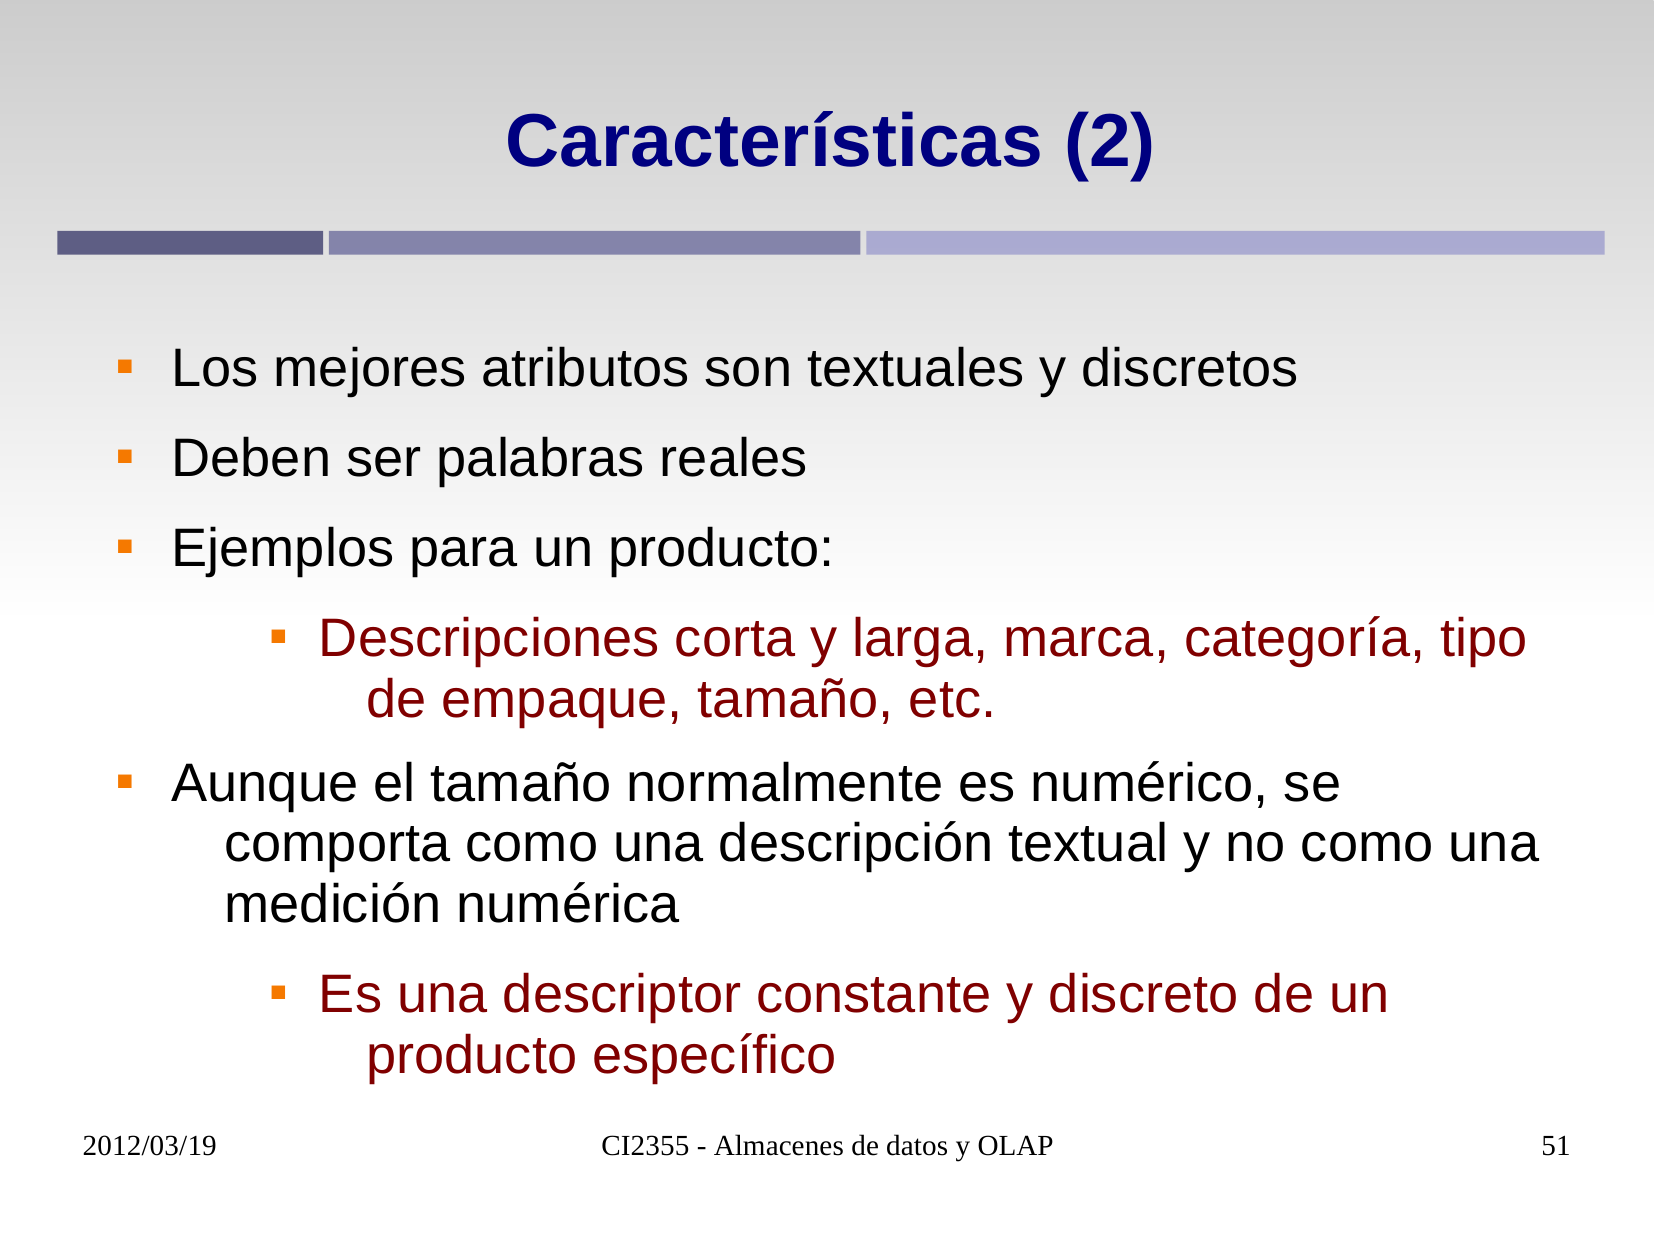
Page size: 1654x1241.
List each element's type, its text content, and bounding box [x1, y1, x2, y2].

title Características (2) [86, 55, 1576, 226]
list Los mejores atributos son textuales y discretos Deben ser palabras reales Ejemplos para un producto: Descripciones corta y larga, marca, categoría, tipo de empaque, tamaño, etc. Aunque el tamaño normalmente es numérico, se comporta como una descripción textual y no como una medición numérica Es una descriptor constante y discreto de un producto específico [82, 337, 1571, 1109]
